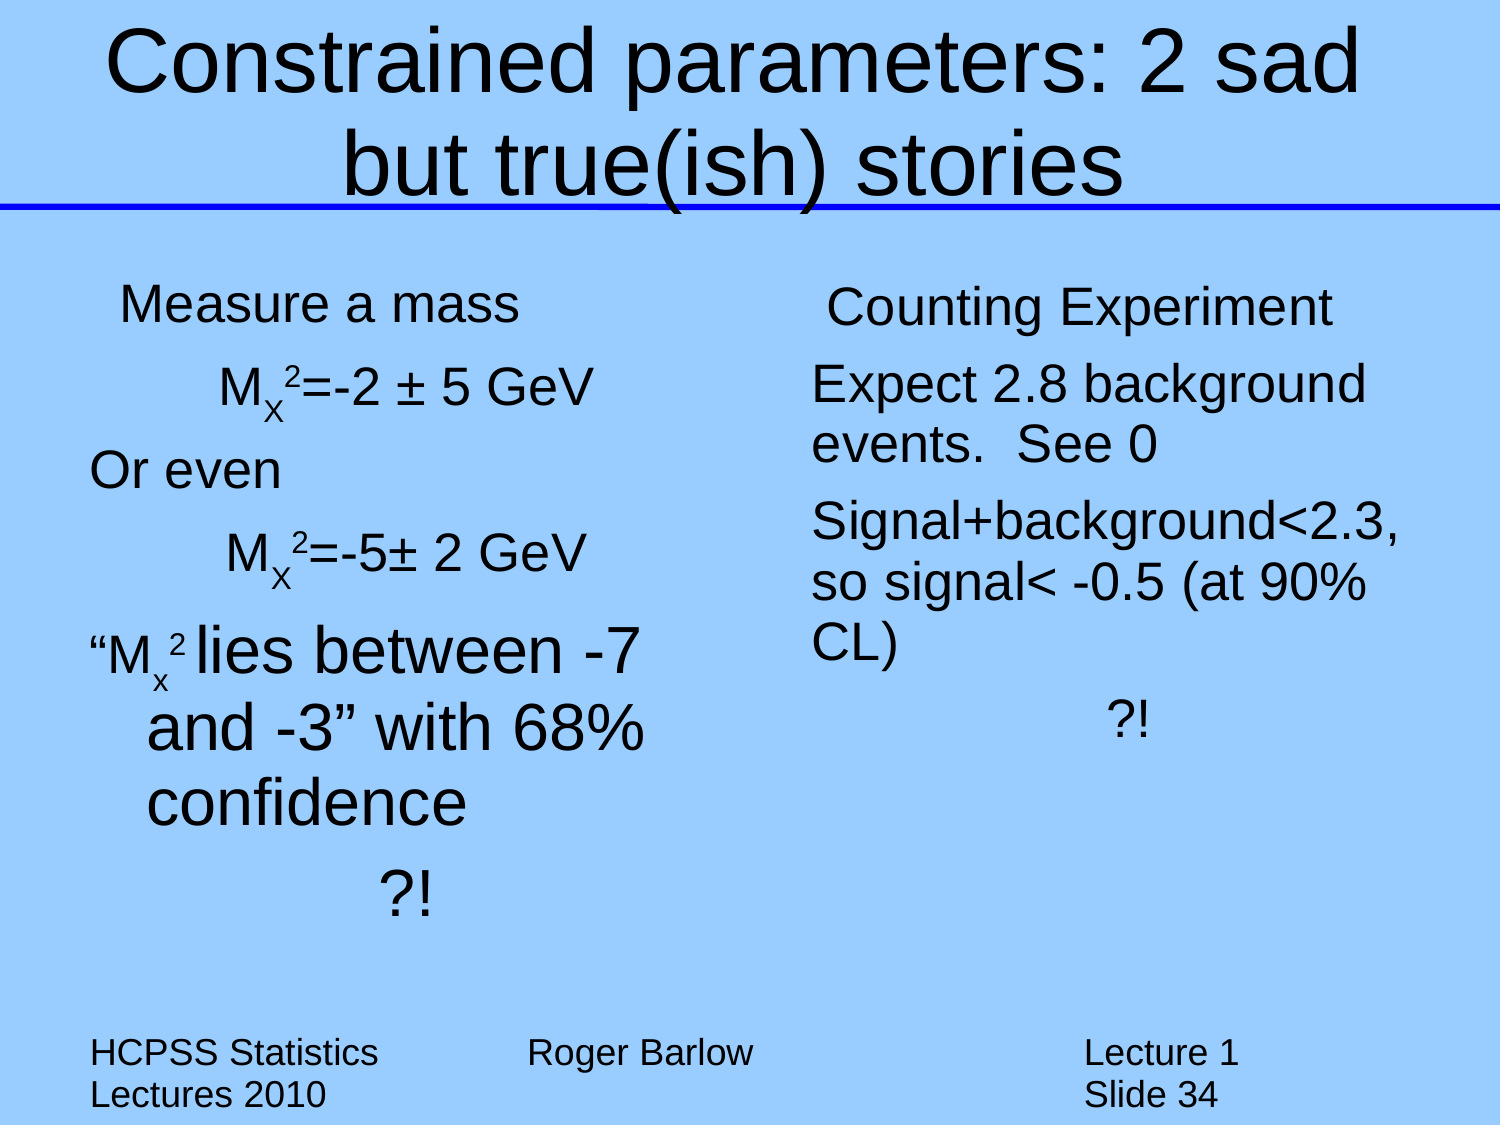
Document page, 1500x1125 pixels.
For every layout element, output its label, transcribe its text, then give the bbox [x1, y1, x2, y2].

list Measure a mass MX2=-2 ± 5 GeV Or even MX2=-5± 2 GeV “Mx2 lies between -7 and -3” with 68% confidence ?! [75, 262, 739, 1035]
text_box Counting Experiment Expect 2.8 background events. See 0 Signal+background<2.3, so signal< -0.5 (at 90% CL) ?! [797, 265, 1461, 1009]
title Constrained parameters: 2 sad but true(ish) stories [59, 0, 1410, 224]
